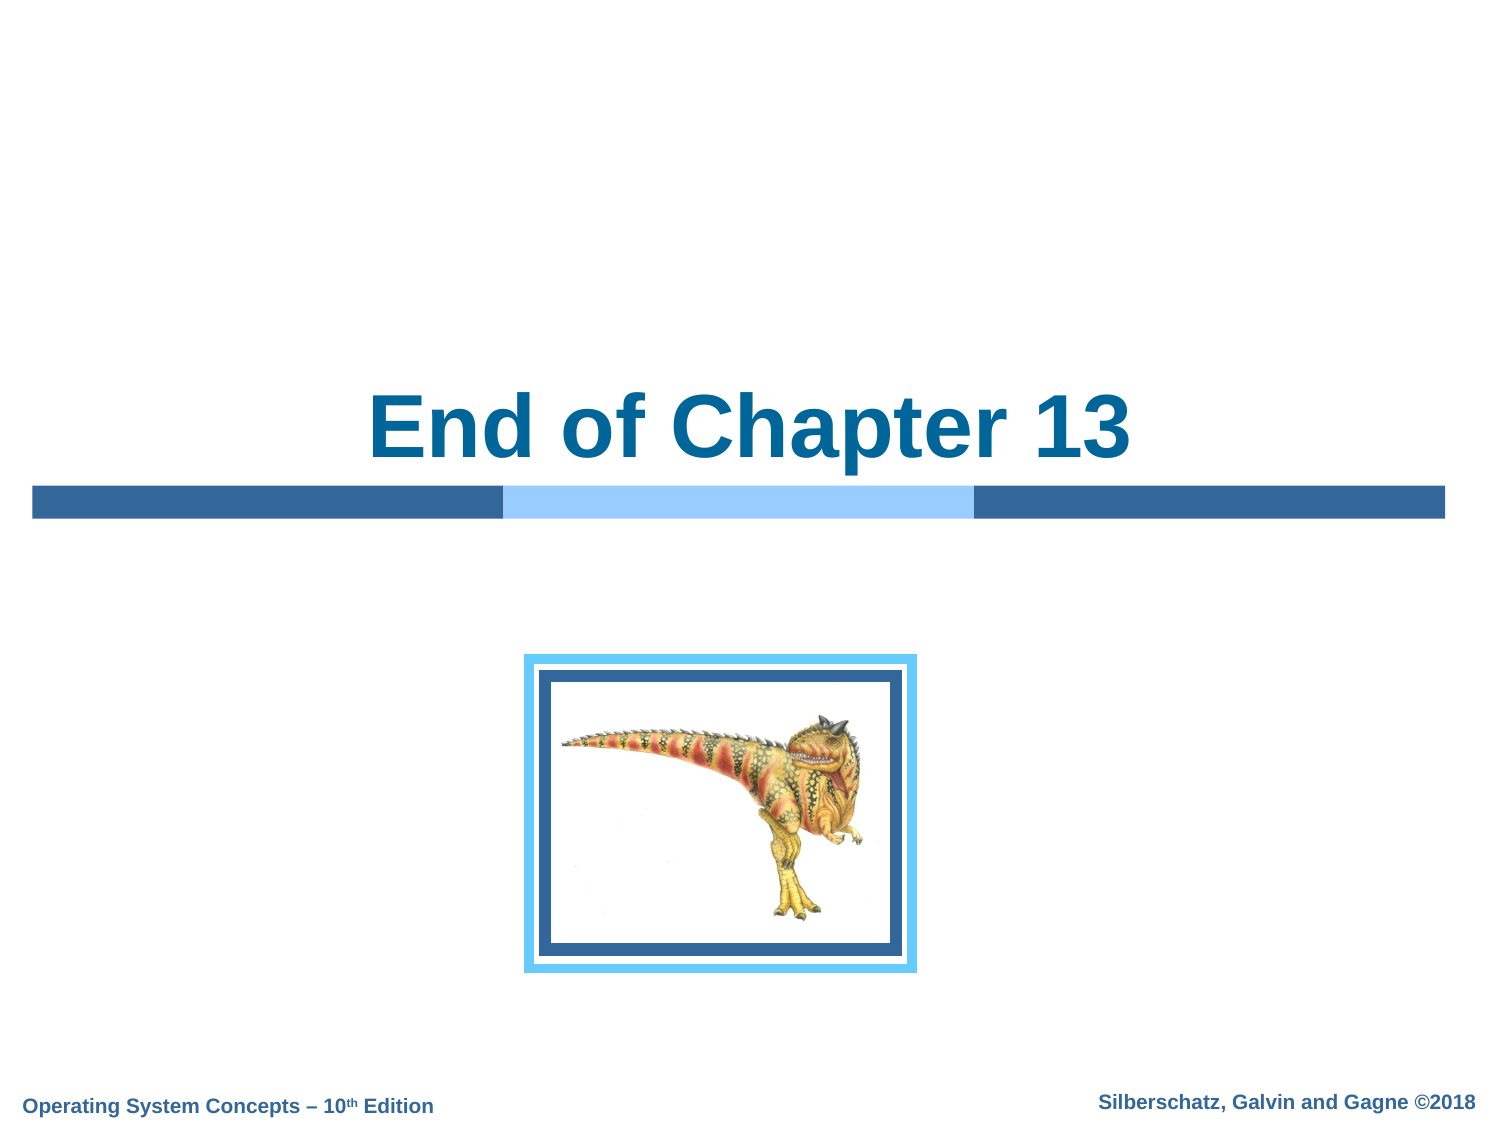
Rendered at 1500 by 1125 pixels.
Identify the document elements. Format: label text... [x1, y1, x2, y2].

picture [551, 682, 890, 943]
title End of Chapter 13 [112, 133, 1388, 483]
